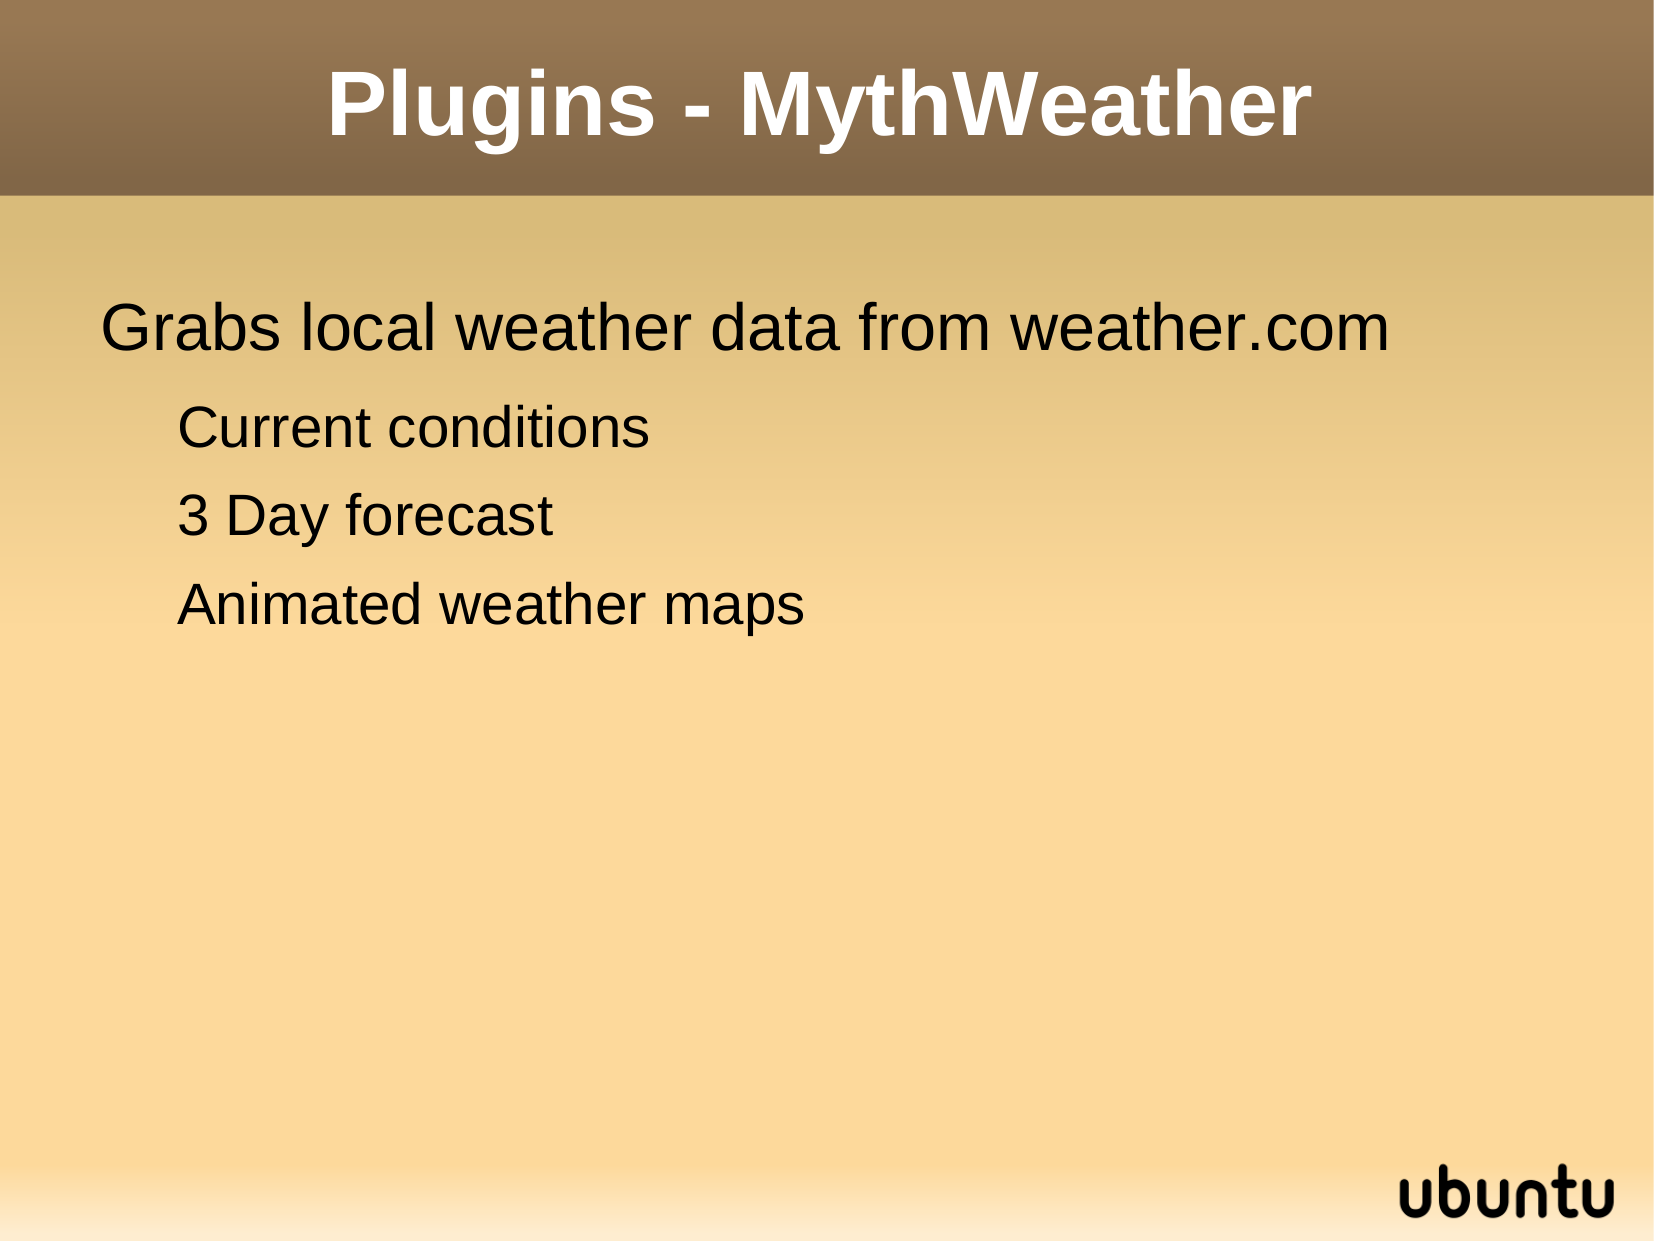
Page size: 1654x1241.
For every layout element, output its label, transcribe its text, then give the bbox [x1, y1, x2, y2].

picture [0, 0, 1654, 1241]
title Plugins - MythWeather [76, 7, 1565, 200]
list Grabs local weather data from weather.com Current conditions 3 Day forecast Animated weather maps [82, 290, 1571, 1094]
